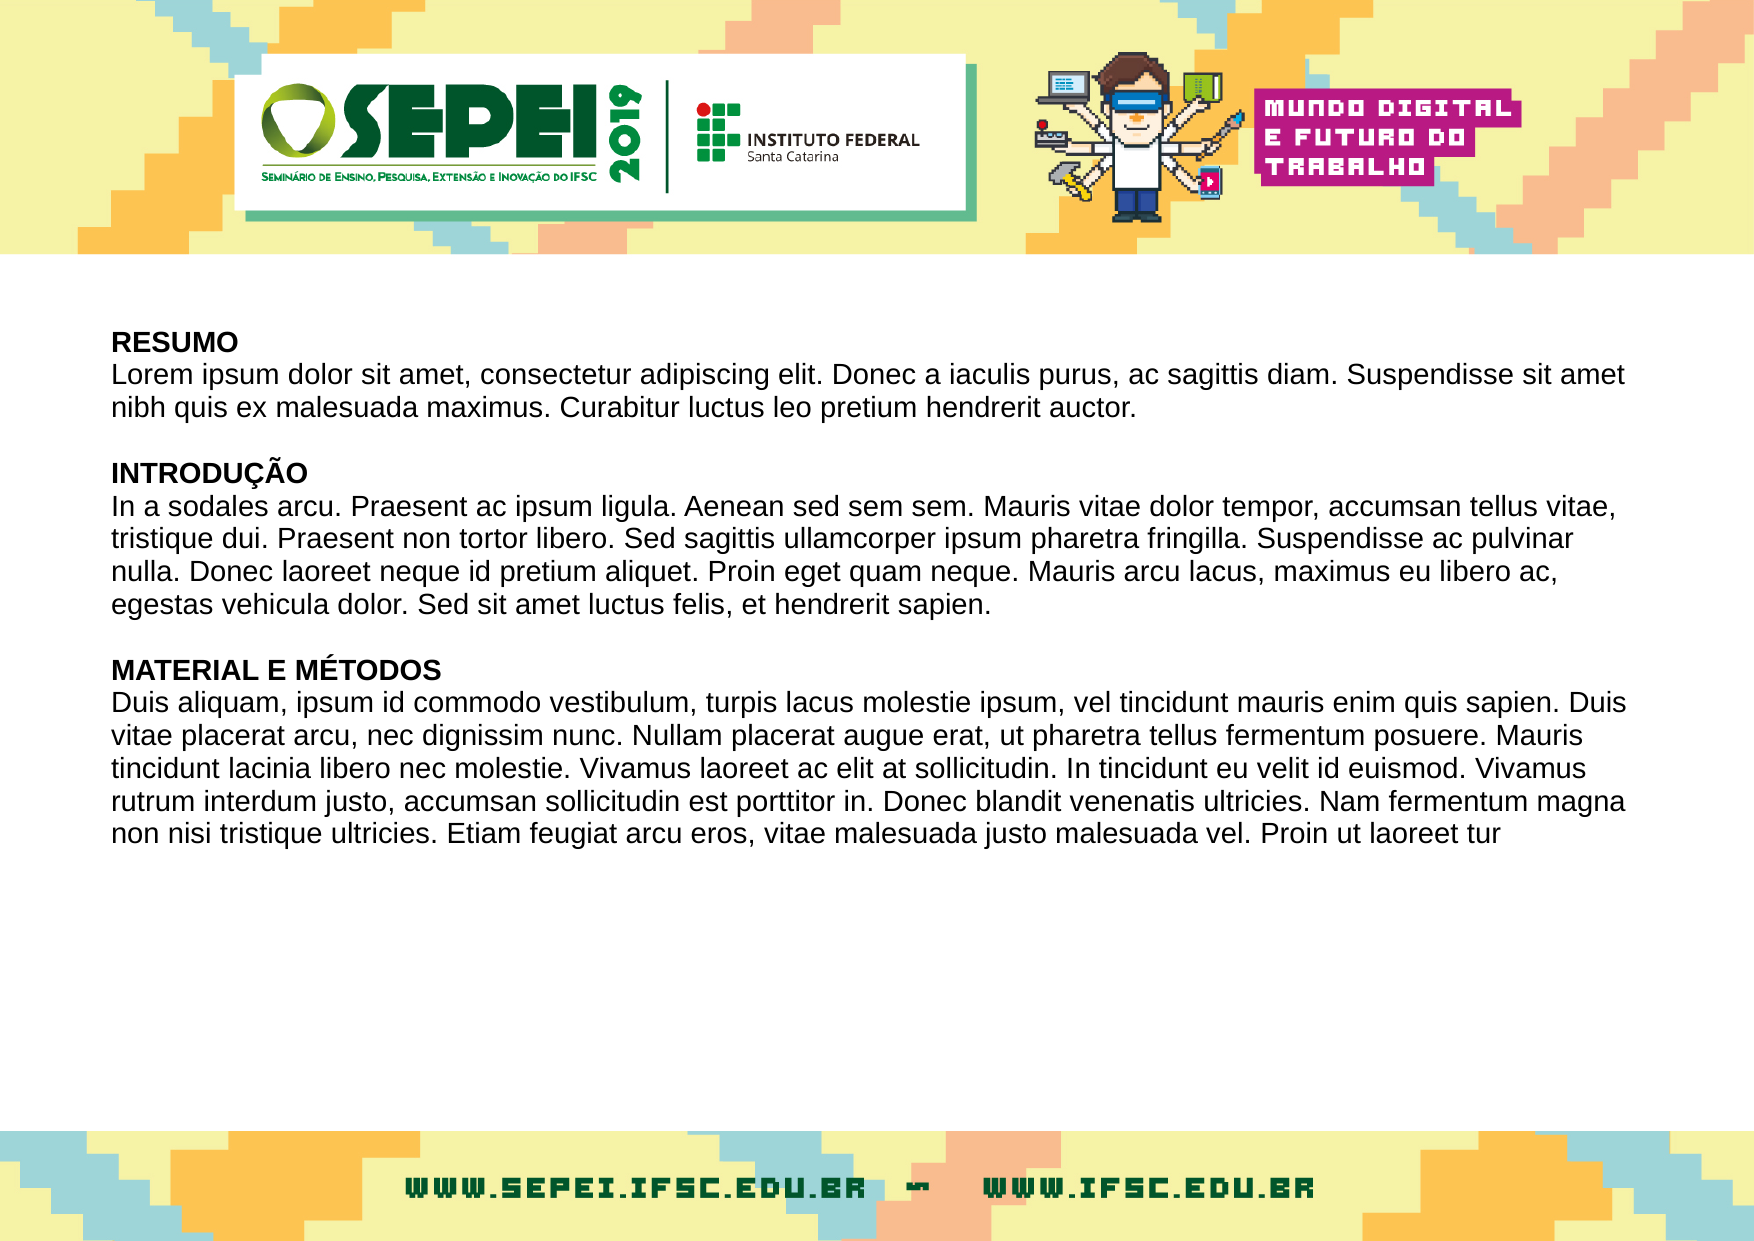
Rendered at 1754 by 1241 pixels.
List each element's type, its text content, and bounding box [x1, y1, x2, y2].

text_box RESUMO Lorem ipsum dolor sit amet, consectetur adipiscing elit. Donec a iaculis purus, ac sagittis diam. Suspendisse sit amet nibh quis ex malesuada maximus. Curabitur luctus leo pretium hendrerit auctor. INTRODUÇÃO In a sodales arcu. Praesent ac ipsum ligula. Aenean sed sem sem. Mauris vitae dolor tempor, accumsan tellus vitae, tristique dui. Praesent non tortor libero. Sed sagittis ullamcorper ipsum pharetra fringilla. Suspendisse ac pulvinar nulla. Donec laoreet neque id pretium aliquet. Proin eget quam neque. Mauris arcu lacus, maximus eu libero ac, egestas vehicula dolor. Sed sit amet luctus felis, et hendrerit sapien. MATERIAL E MÉTODOS Duis aliquam, ipsum id commodo vestibulum, turpis lacus molestie ipsum, vel tincidunt mauris enim quis sapien. Duis vitae placerat arcu, nec dignissim nunc. Nullam placerat augue erat, ut pharetra tellus fermentum posuere. Mauris tincidunt lacinia libero nec molestie. Vivamus laoreet ac elit at sollicitudin. In tincidunt eu velit id euismod. Vivamus rutrum interdum justo, accumsan sollicitudin est porttitor in. Donec blandit venenatis ultricies. Nam fermentum magna non nisi tristique ultricies. Etiam feugiat arcu eros, vitae malesuada justo malesuada vel. Proin ut laoreet tur [96, 318, 1670, 876]
